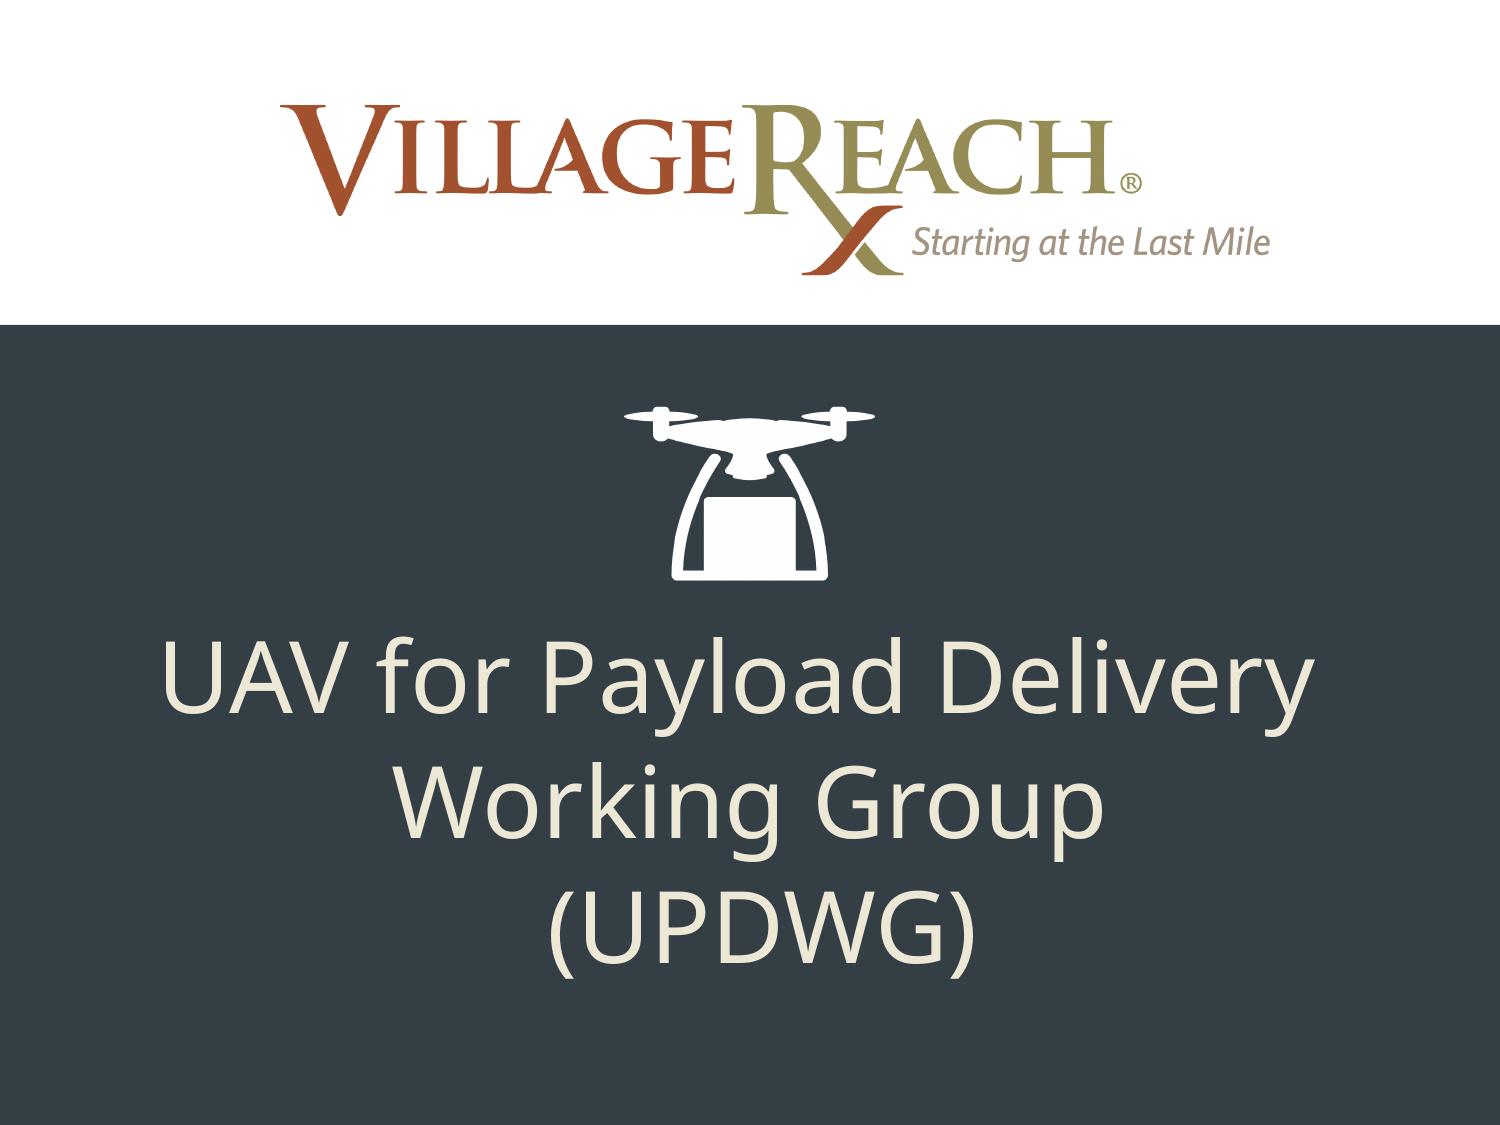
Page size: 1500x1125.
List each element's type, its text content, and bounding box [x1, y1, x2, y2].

picture [248, 75, 1302, 306]
title UAV for Payload Delivery Working Group (UPDWG) [37, 600, 1463, 1038]
picture [624, 387, 875, 600]
